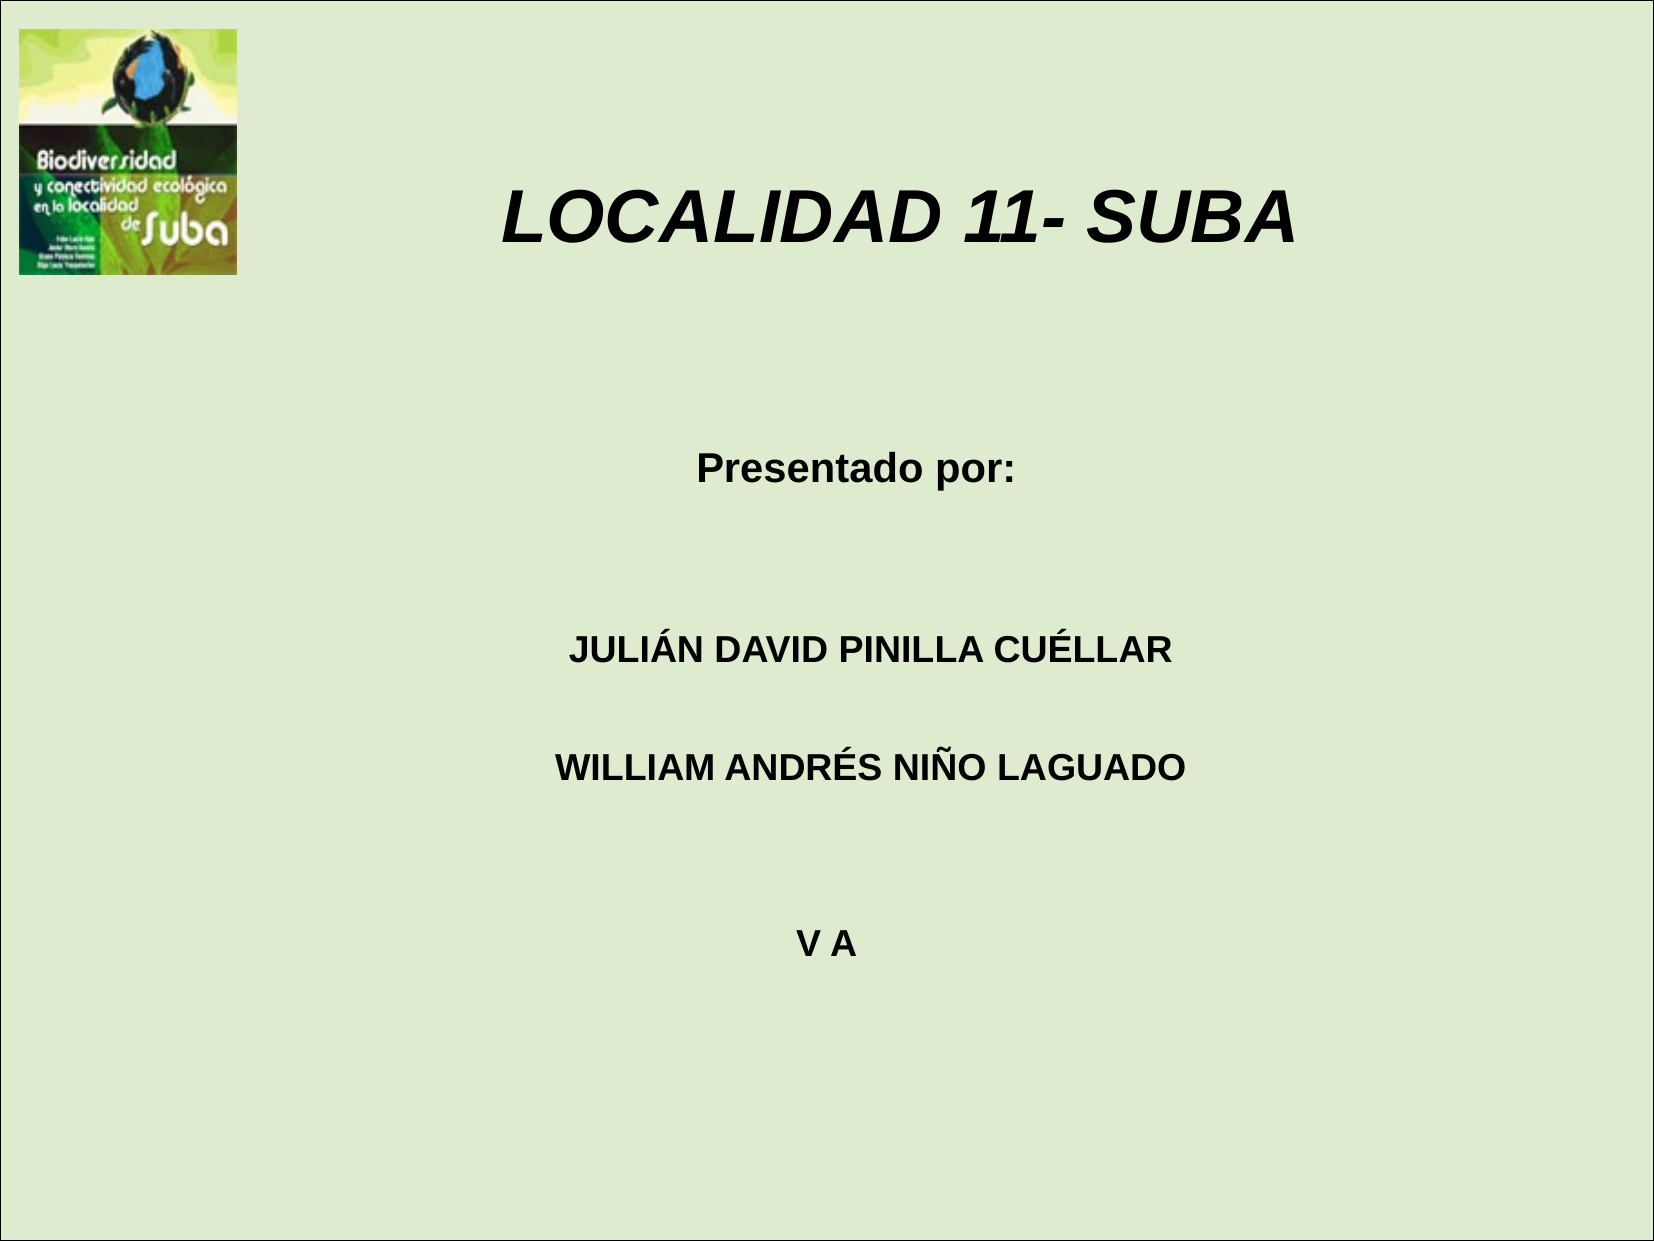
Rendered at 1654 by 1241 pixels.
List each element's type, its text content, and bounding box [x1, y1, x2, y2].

text_box [590, 413, 1329, 485]
text_box LOCALIDAD 11- SUBA [472, 166, 1329, 266]
text_box V A [649, 915, 1004, 974]
text_box JULIÁN DAVID PINILLA CUÉLLAR [442, 621, 1300, 680]
text_box Presentado por: [472, 437, 1241, 502]
picture [19, 29, 237, 275]
text_box WILLIAM ANDRÉS NIÑO LAGUADO [442, 739, 1300, 798]
